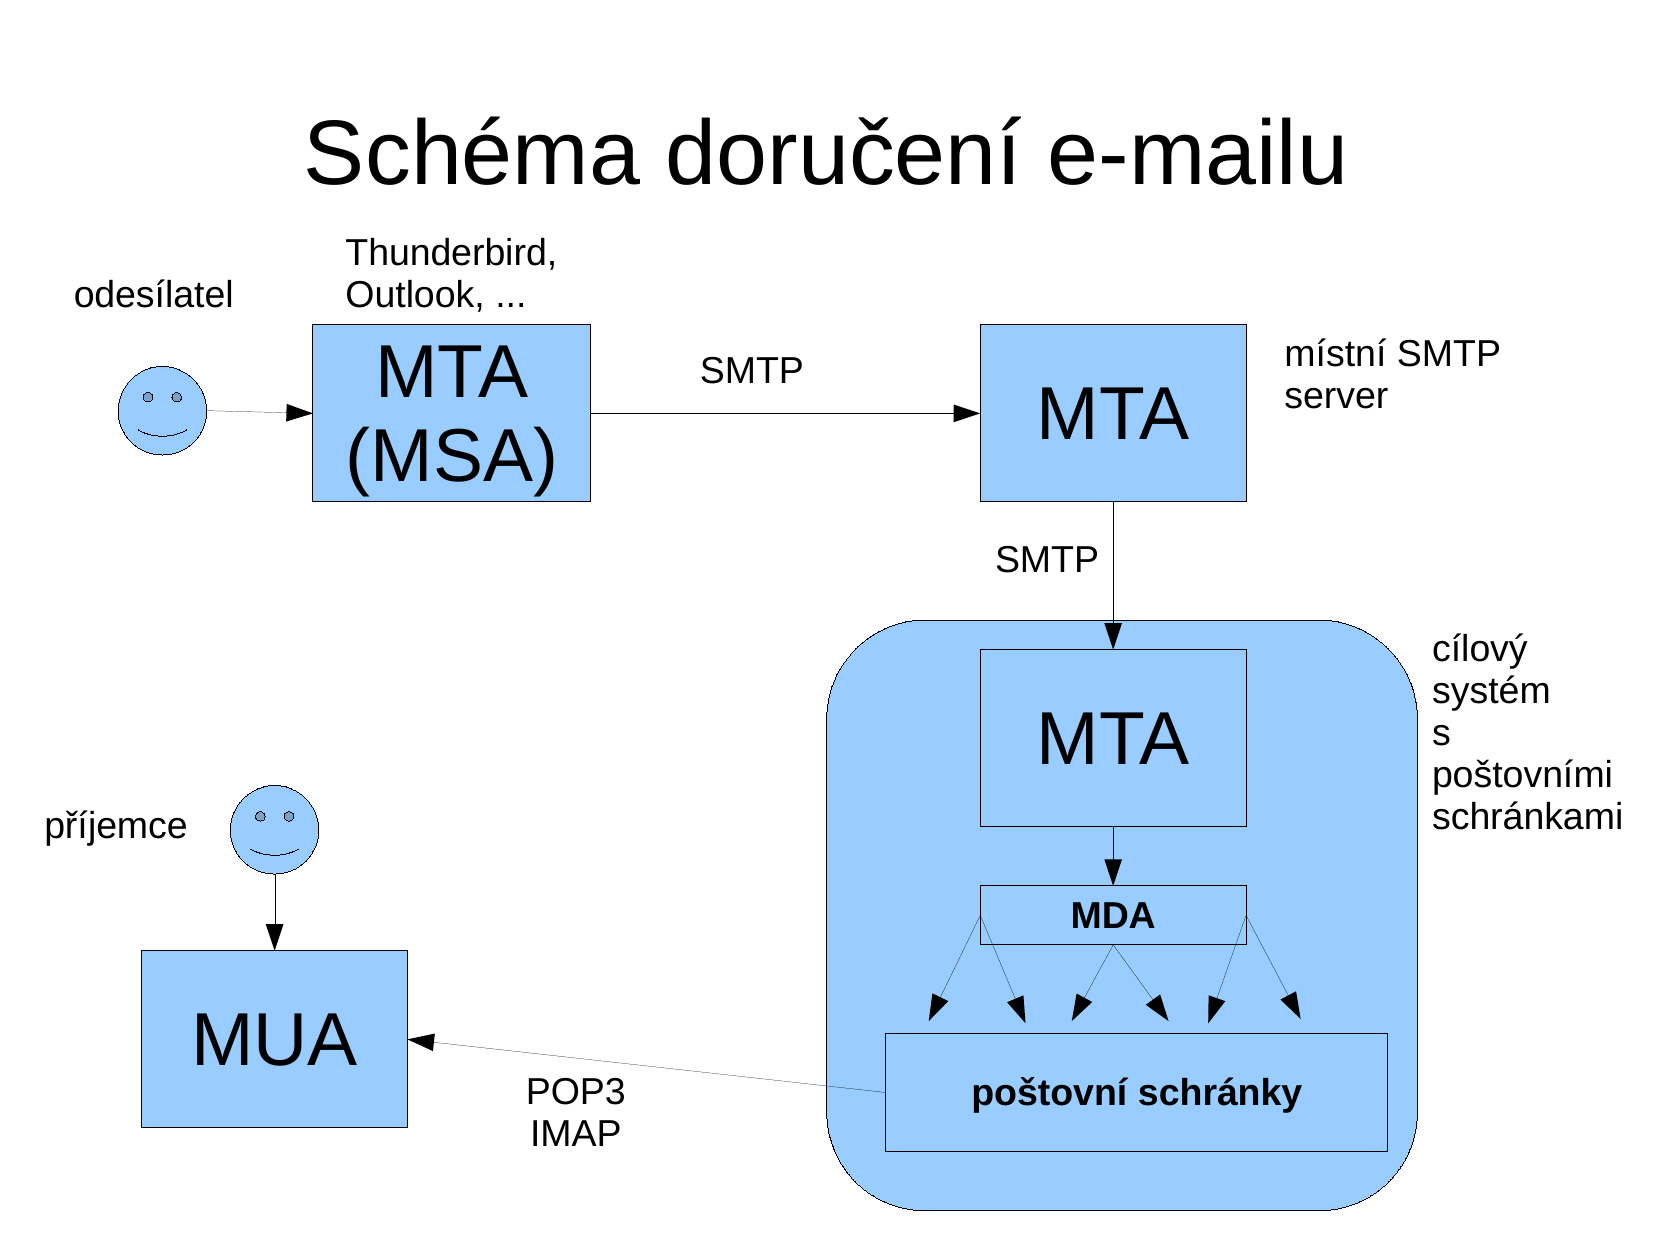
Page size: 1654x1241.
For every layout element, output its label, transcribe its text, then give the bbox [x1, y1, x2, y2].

text_box MDA [1237, 918, 1247, 945]
text_box SMTP [980, 531, 1128, 589]
text_box SMTP [685, 342, 833, 400]
text_box MTA (MSA) [312, 324, 591, 502]
text_box POP3 IMAP [501, 1062, 650, 1162]
text_box odesílatel [59, 265, 266, 323]
text_box [118, 366, 207, 456]
text_box cílový systém s poštovními schránkami [1417, 620, 1654, 845]
title Schéma doručení e-mailu [82, 49, 1571, 257]
text_box MTA [980, 649, 1247, 827]
text_box příjemce [29, 797, 207, 855]
text_box [230, 785, 319, 875]
text_box MUA [141, 950, 408, 1128]
text_box poštovní schránky [885, 1033, 1388, 1152]
text_box MDA [980, 918, 992, 945]
text_box MTA [980, 324, 1247, 502]
text_box místní SMTP server [1269, 324, 1565, 424]
text_box [826, 620, 1418, 1211]
text_box MDA [980, 885, 1247, 945]
text_box Thunderbird, Outlook, ... [330, 224, 573, 324]
